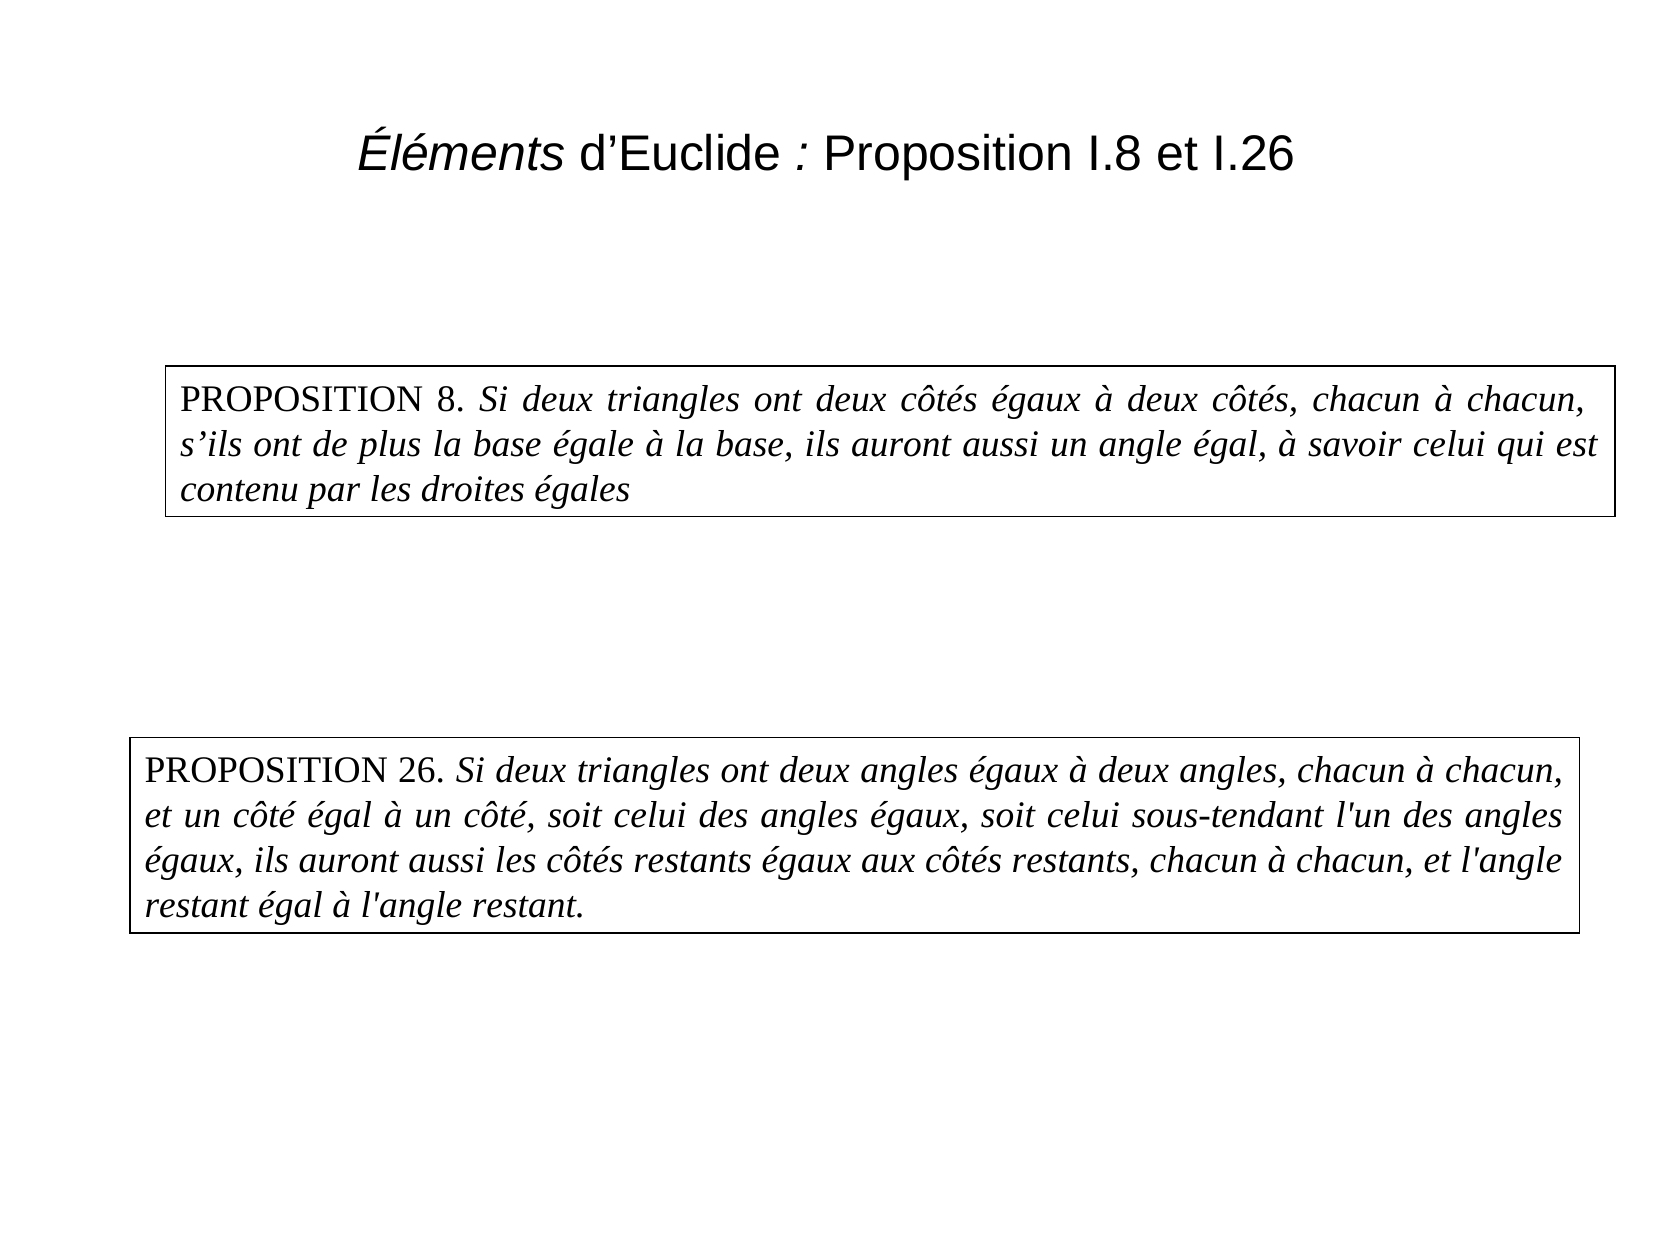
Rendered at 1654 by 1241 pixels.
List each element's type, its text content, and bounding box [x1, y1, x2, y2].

title Éléments d’Euclide : Proposition I.8 et I.26 [82, 49, 1571, 257]
text_box PROPOSITION 26. Si deux triangles ont deux angles égaux à deux angles, chacun à chacun, et un côté égal à un côté, soit celui des angles égaux, soit celui sous-tendant l'un des angles égaux, ils auront aussi les côtés restants égaux aux côtés restants, chacun à chacun, et l'angle restant égal à l'angle restant. [129, 737, 1580, 934]
text_box PROPOSITION 8. Si deux triangles ont deux côtés égaux à deux côtés, chacun à chacun, s’ils ont de plus la base égale à la base, ils auront aussi un angle égal, à savoir celui qui est contenu par les droites égales [165, 366, 1615, 517]
